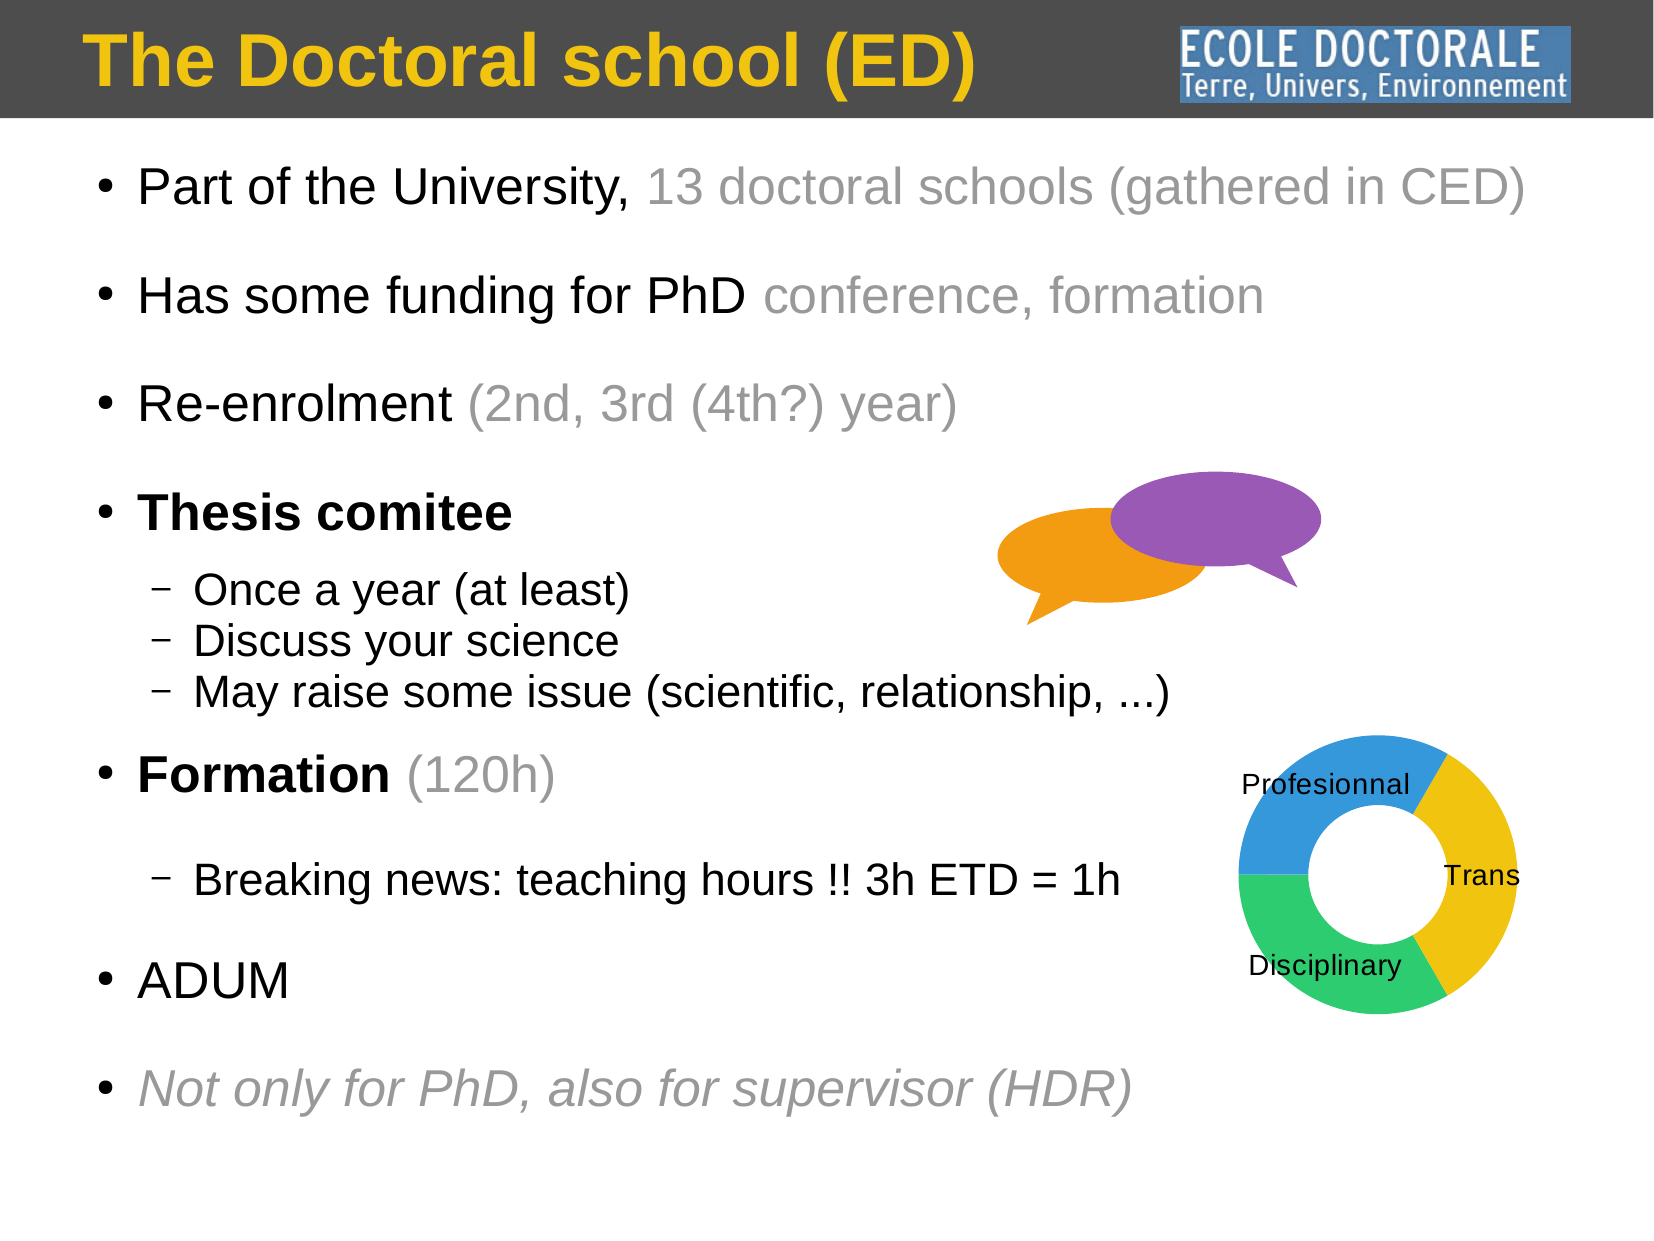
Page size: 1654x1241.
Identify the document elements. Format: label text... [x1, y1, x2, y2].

chart [1103, 729, 1631, 1021]
text_box [997, 471, 1322, 626]
list Part of the University, 13 doctoral schools (gathered in CED) Has some funding for PhD conference, formation Re-enrolment (2nd, 3rd (4th?) year) Thesis comitee Once a year (at least) Discuss your science May raise some issue (scientific, relationship, ...) Formation (120h) Breaking news: teaching hours !! 3h ETD = 1h ADUM Not only for PhD, also for supervisor (HDR) [82, 157, 1538, 1131]
picture [1180, 26, 1571, 103]
title The Doctoral school (ED) [82, 18, 1571, 103]
